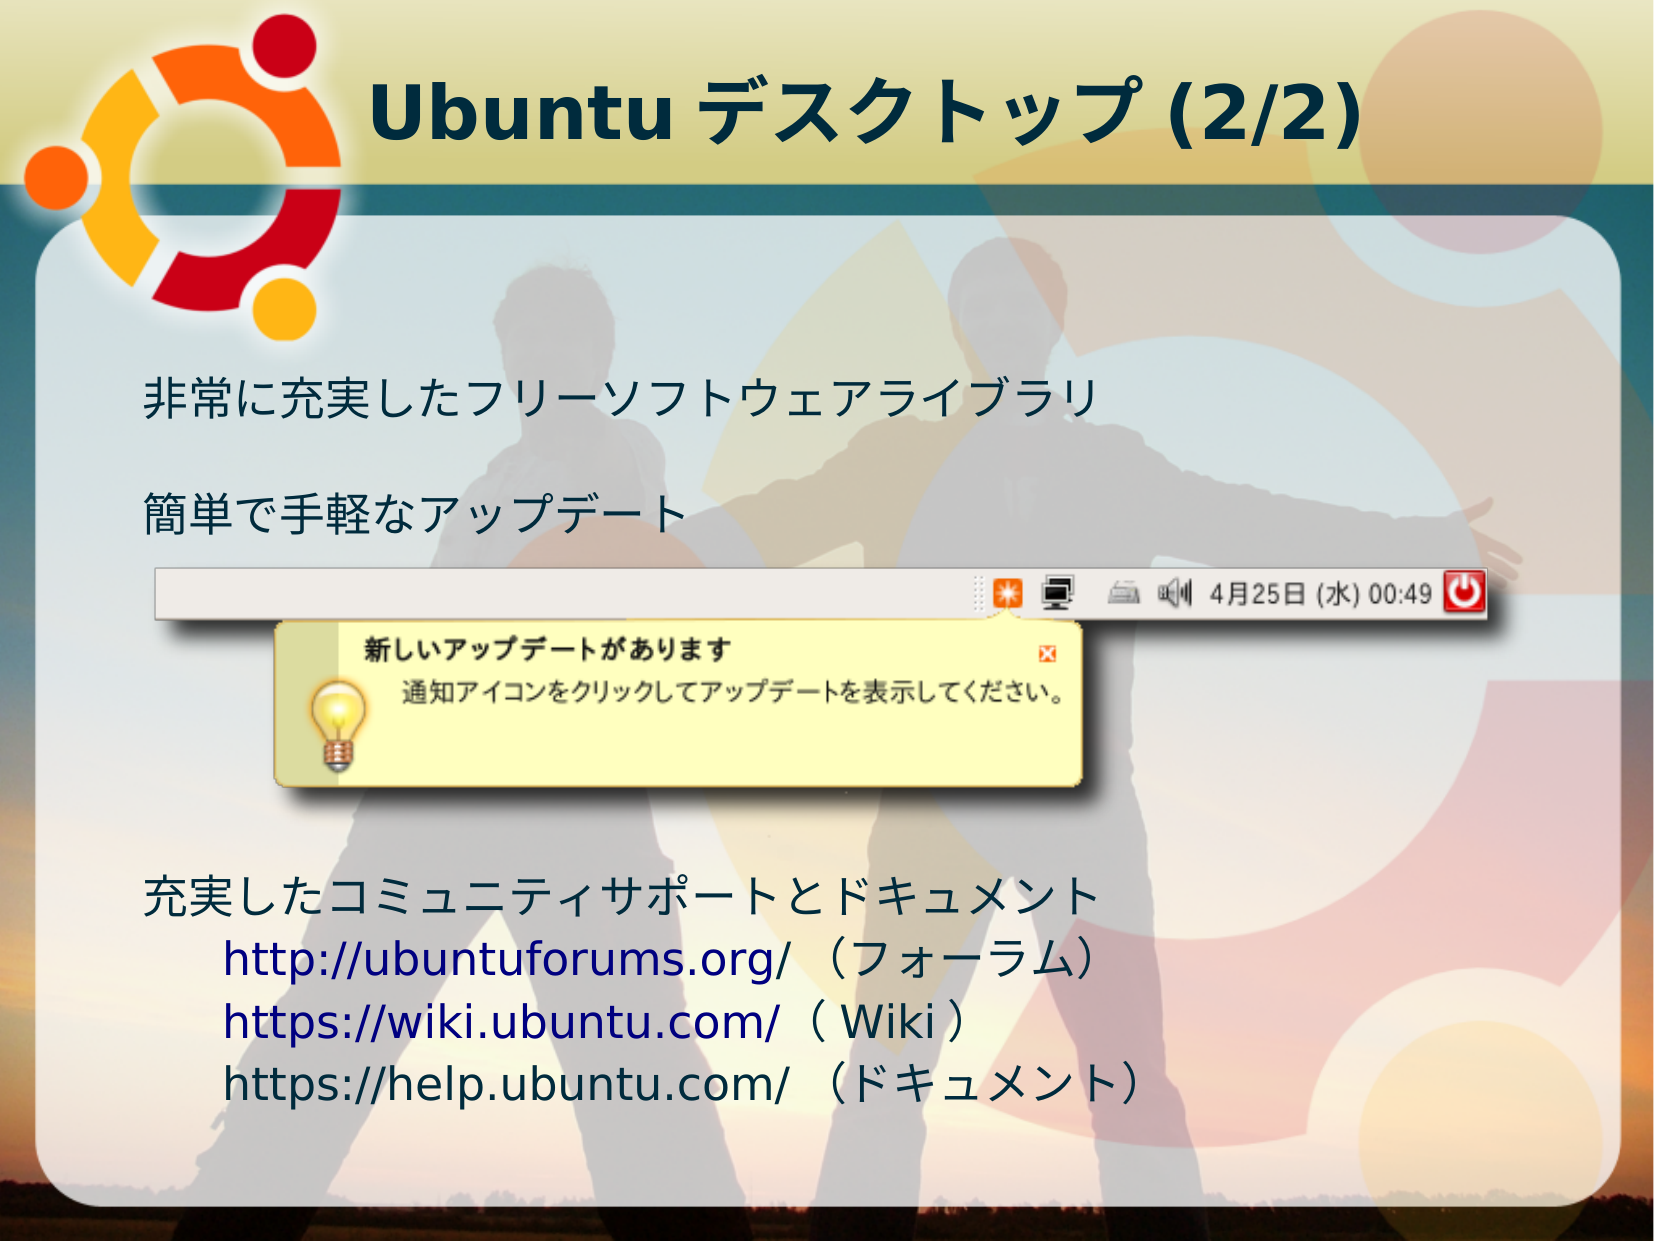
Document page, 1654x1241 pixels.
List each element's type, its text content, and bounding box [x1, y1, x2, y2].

text_box Ubuntuデスクトップ(2/2) [366, 59, 1625, 152]
text_box 非常に充実したフリーソフトウェアライブラリ 簡単で手軽なアップデート 充実したコミュニティサポートとドキュメント http://ubuntuforums.org/（フォーラム） https://wiki.ubuntu.com/（Wiki） https://help.ubuntu.com/（ドキュメント） [118, 366, 1536, 1120]
picture [0, 0, 1654, 1241]
